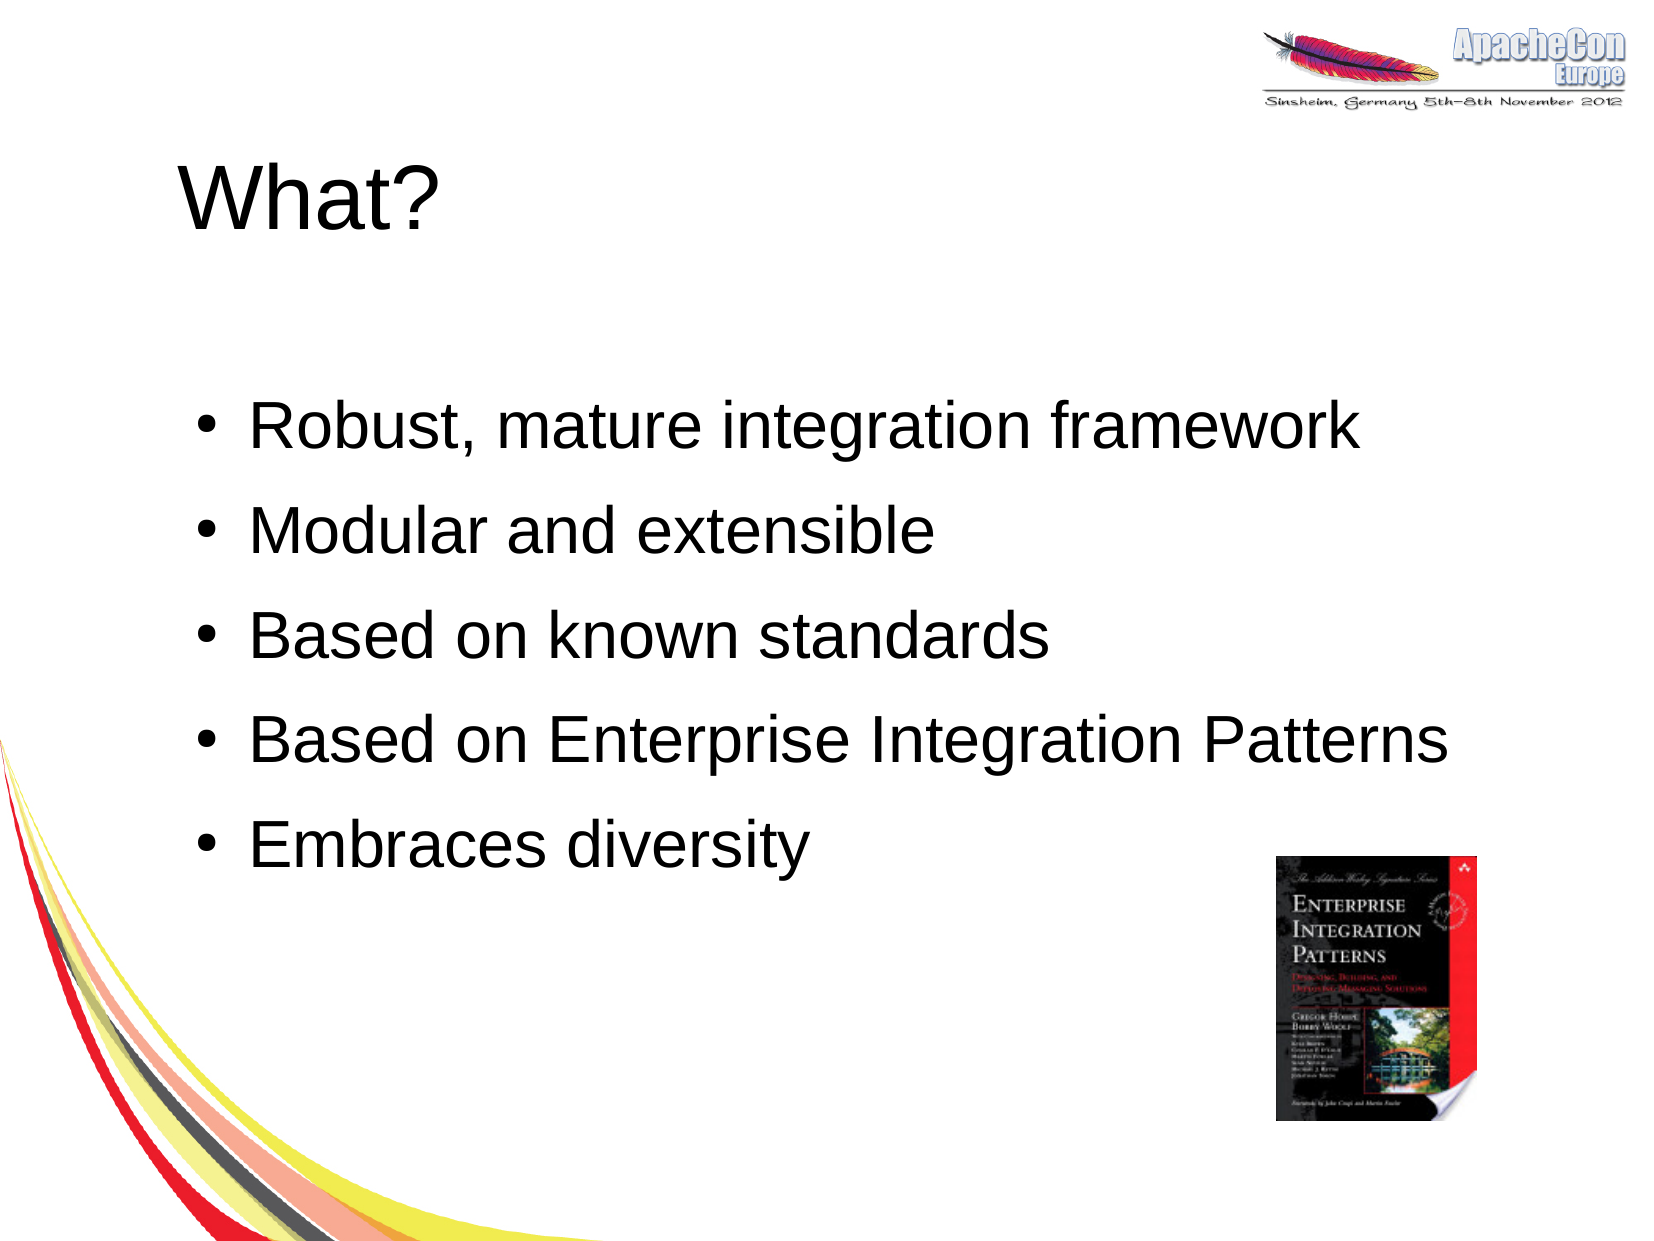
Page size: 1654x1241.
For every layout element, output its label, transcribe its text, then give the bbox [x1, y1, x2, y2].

list Robust, mature integration framework Modular and extensible Based on known standards Based on Enterprise Integration Patterns Embraces diversity [177, 283, 1536, 990]
title What? [177, 146, 1536, 250]
picture [0, 0, 1654, 1241]
